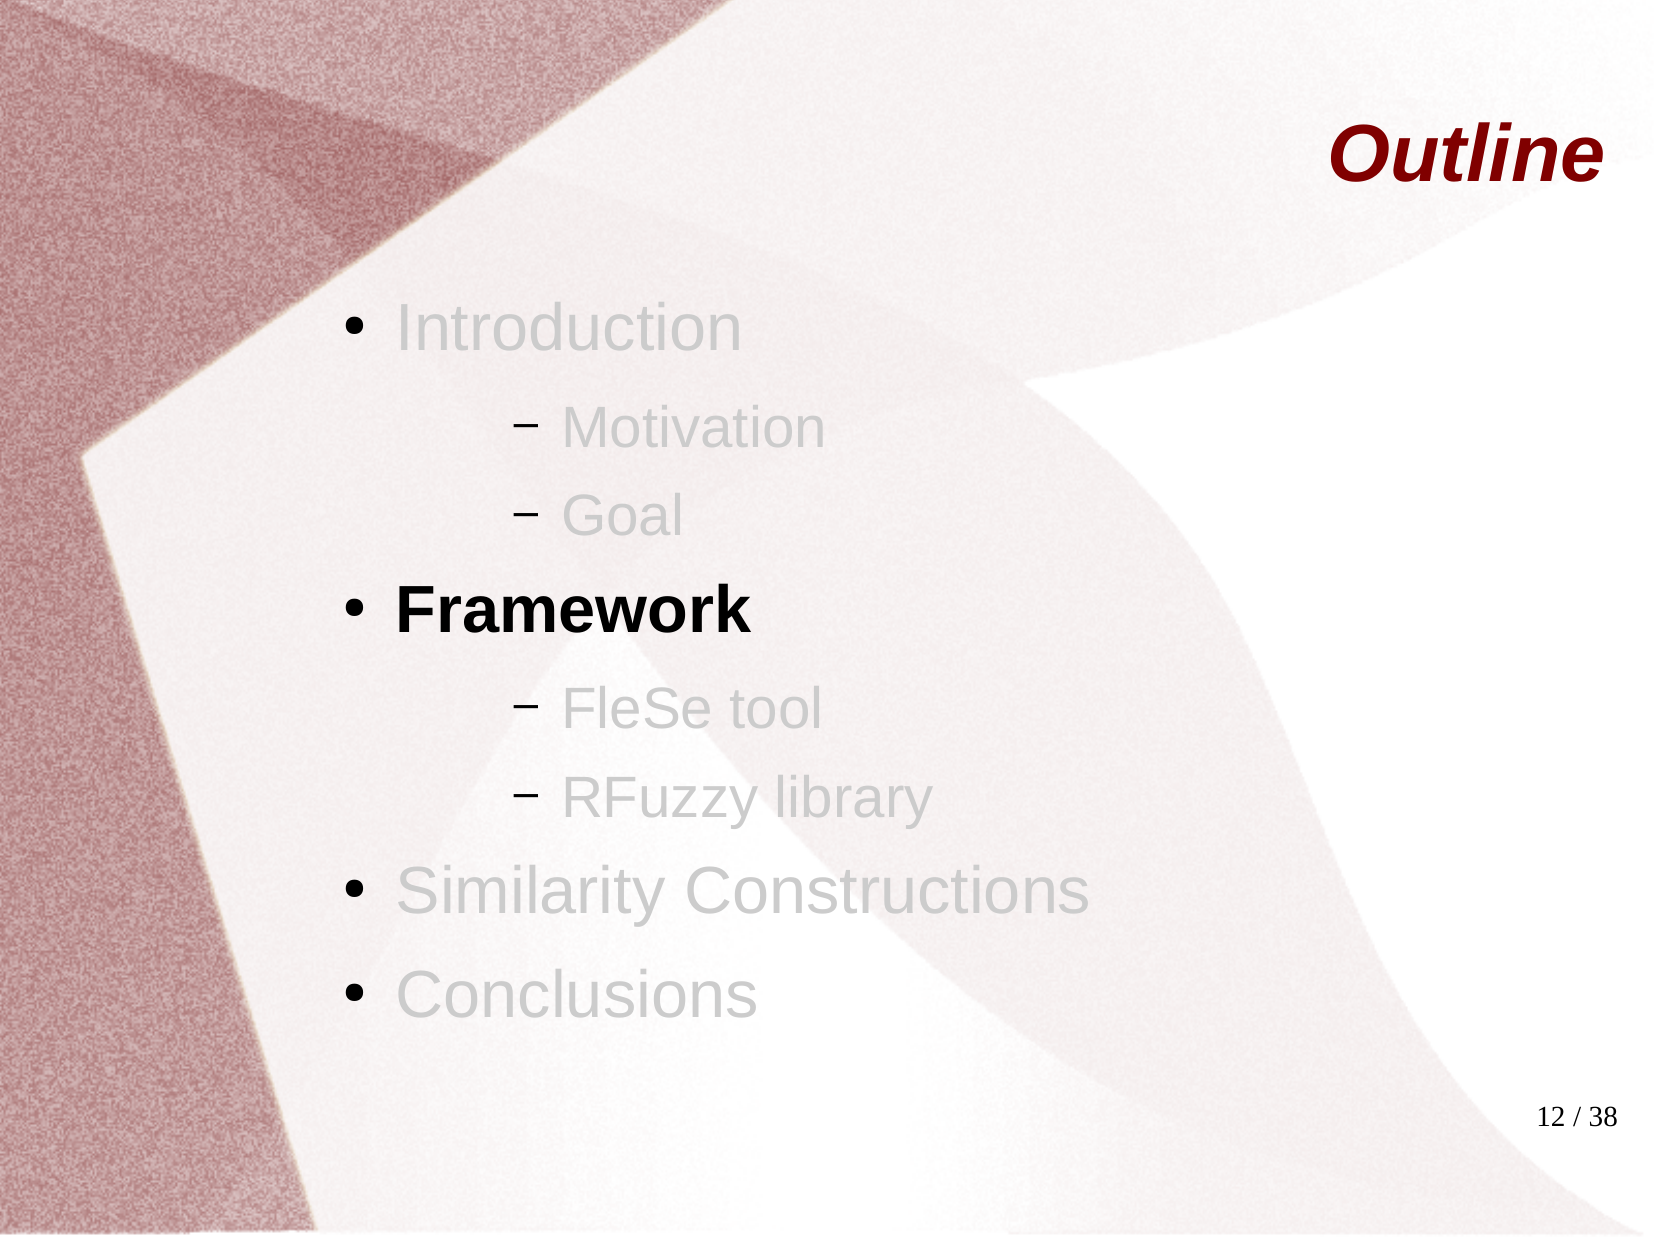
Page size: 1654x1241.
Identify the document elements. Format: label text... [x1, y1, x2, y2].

title Outline [596, 49, 1607, 257]
picture [0, 0, 1654, 1241]
list Introduction Motivation Goal Framework FleSe tool RFuzzy library Similarity Constructions Conclusions [324, 290, 1601, 1033]
